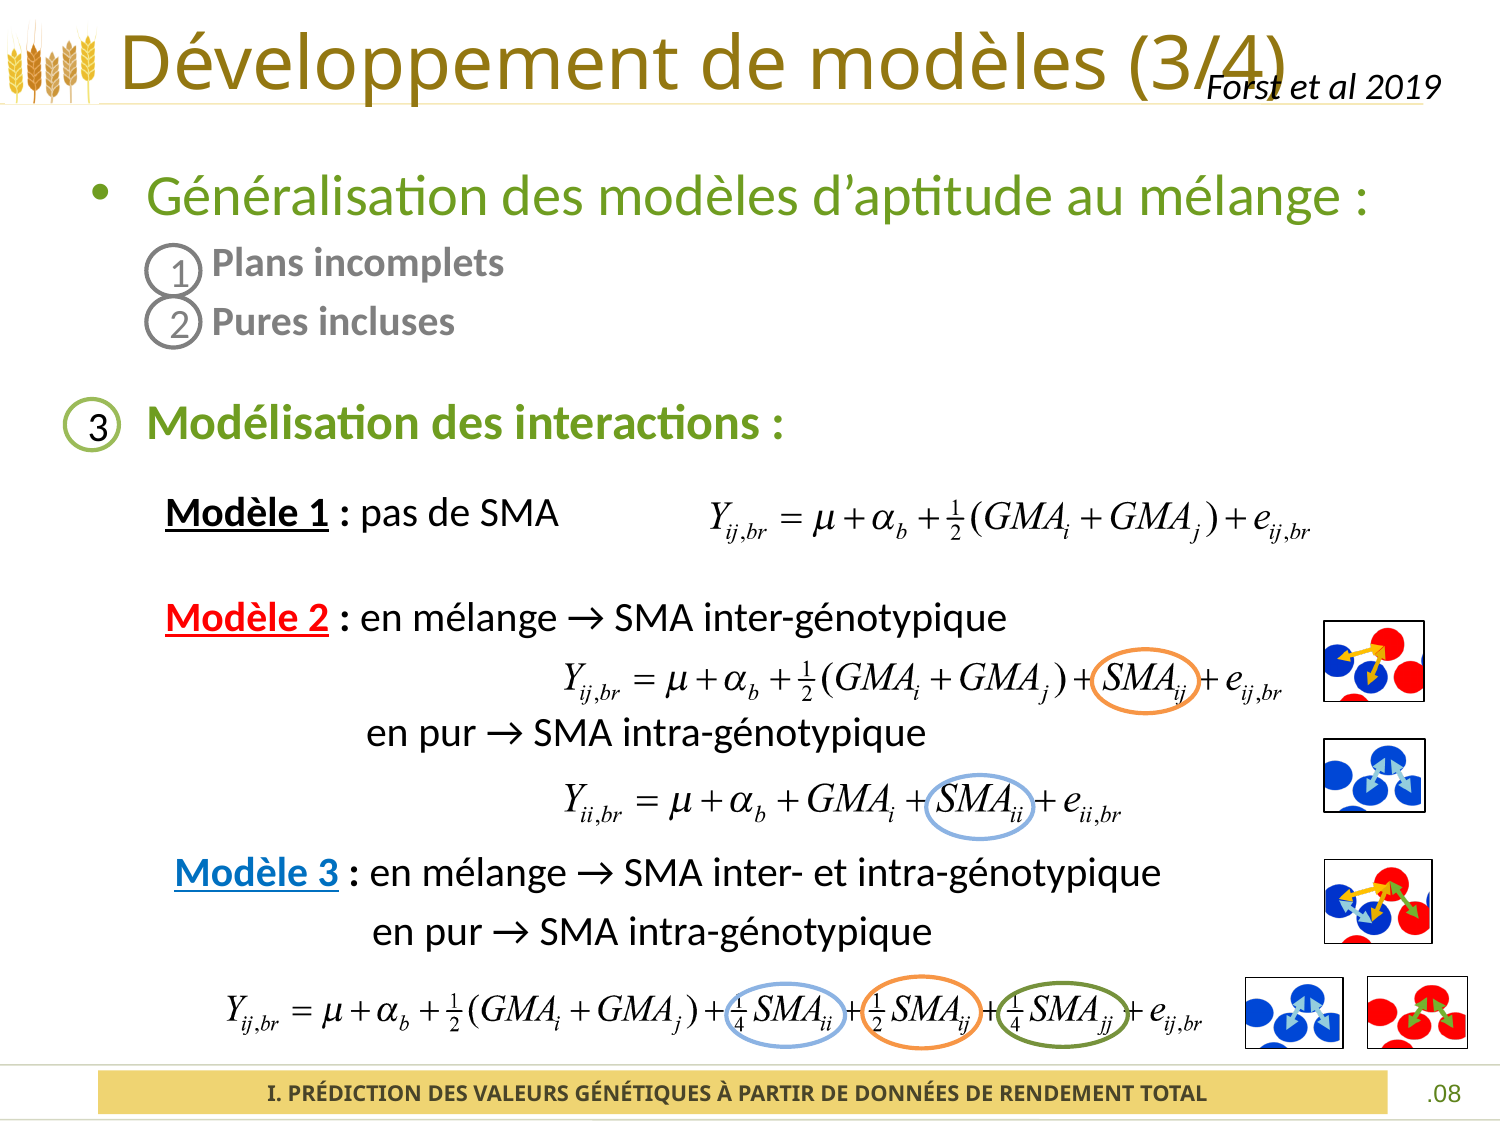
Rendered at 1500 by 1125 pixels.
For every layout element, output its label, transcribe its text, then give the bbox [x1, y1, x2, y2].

picture [557, 650, 1119, 712]
text_box 2 [146, 296, 201, 348]
picture [1095, 652, 1196, 711]
picture [929, 778, 1031, 835]
text_box 3 [64, 398, 119, 451]
text_box 1 [146, 245, 201, 296]
picture [1368, 977, 1467, 1048]
picture [1092, 983, 1209, 1042]
picture [1325, 860, 1432, 943]
picture [1246, 978, 1343, 1048]
picture [1324, 621, 1424, 701]
picture [220, 983, 762, 1042]
picture [729, 986, 842, 1042]
text_box I. PRÉDICTION DES VALEURS GÉNÉTIQUES À PARTIR DE DONNÉES DE RENDEMENT TOTAL [112, 1079, 1365, 1106]
picture [1001, 986, 1125, 1042]
title Développement de modèles (3/4) [103, 7, 1425, 103]
picture [1324, 739, 1425, 812]
picture [5, 18, 99, 104]
list Généralisation des modèles d’aptitude au mélange : Plans incomplets Pures incluses Modélisation des interactions : Modèle 1 : pas de SMA Modèle 2 : en mélange → SMA inter-génotypique en pur → SMA intra-génotypique Modèle 3 : en mélange → SMA inter- et intra-génotypique en pur → SMA intra-génotypique [75, 149, 1483, 1106]
picture [809, 983, 880, 1042]
picture [557, 770, 1128, 835]
picture [963, 983, 1034, 1042]
text_box Forst et al 2019 [1191, 54, 1499, 161]
picture [865, 983, 978, 1042]
picture [703, 489, 1319, 552]
picture [1172, 650, 1289, 712]
